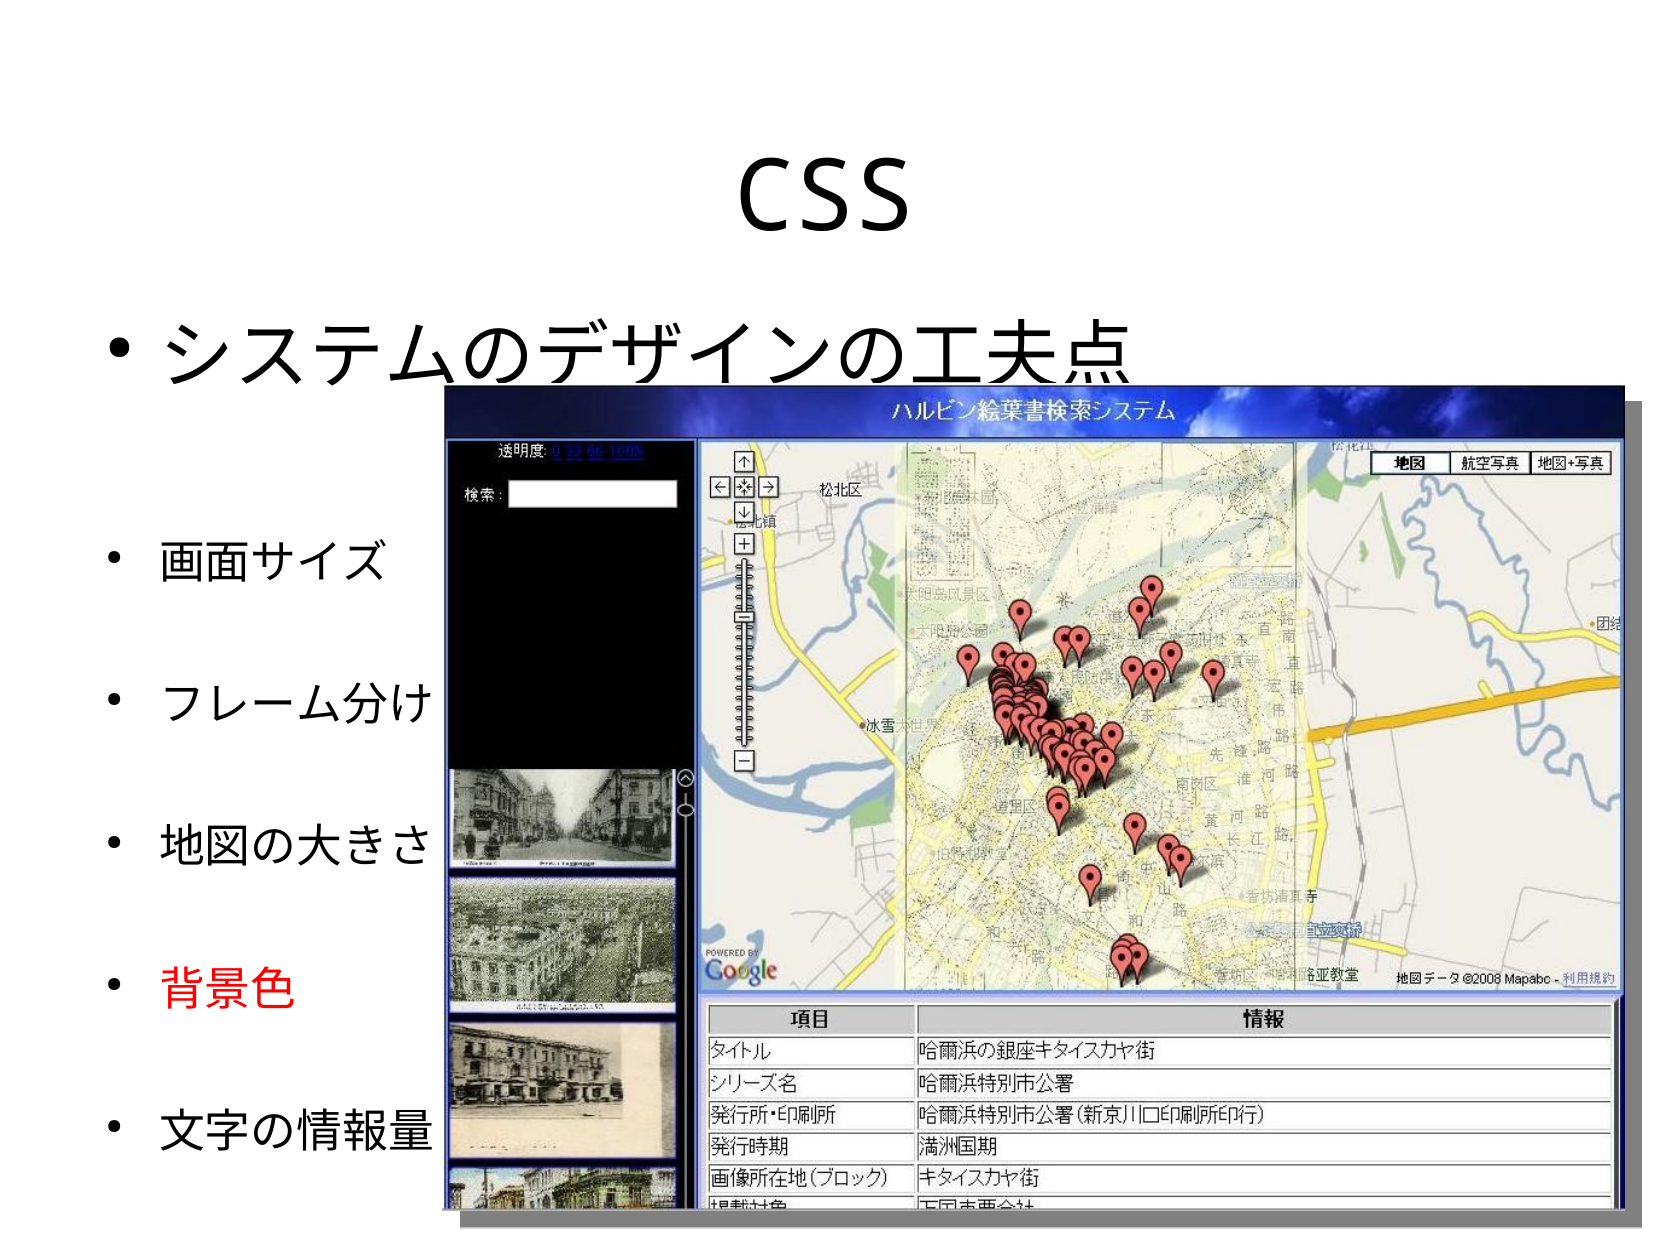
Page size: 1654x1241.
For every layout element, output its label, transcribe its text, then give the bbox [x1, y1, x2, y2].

list システムのデザインの工夫点 画面サイズ フレーム分け 地図の大きさ 背景色 文字の情報量 [88, 295, 1470, 1133]
picture [442, 383, 1625, 1211]
title CSS [118, 117, 1531, 266]
